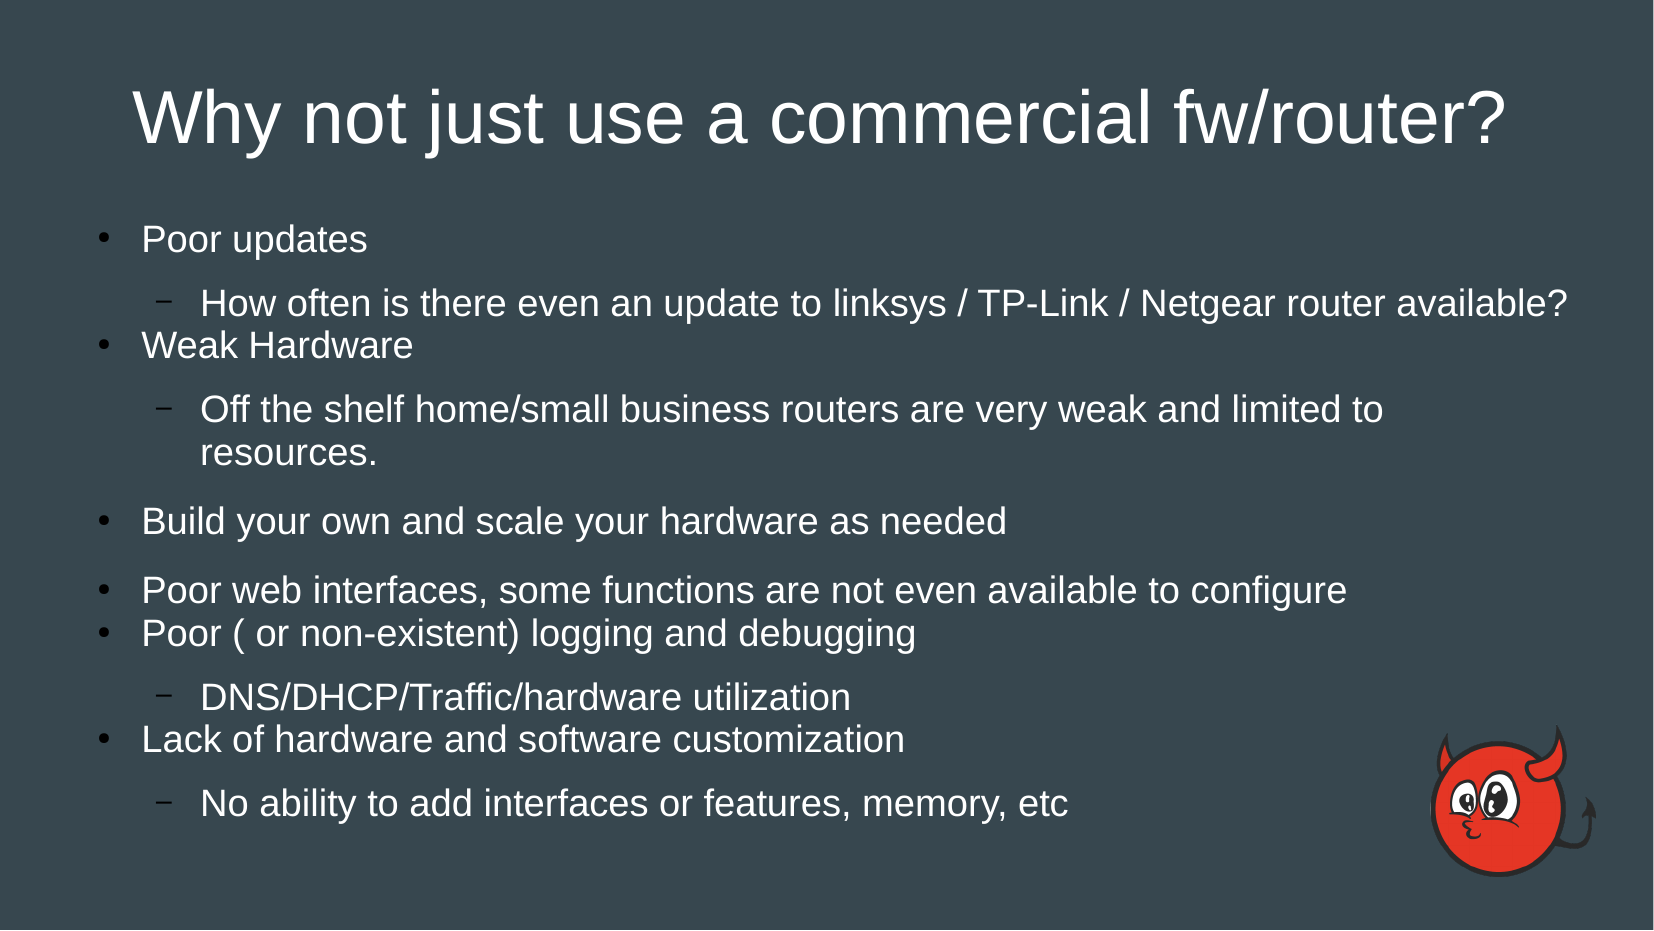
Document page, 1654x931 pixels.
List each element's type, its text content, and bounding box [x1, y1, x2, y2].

picture [1427, 717, 1598, 888]
title Why not just use a commercial fw/router? [110, 39, 1531, 196]
list Poor updates How often is there even an update to linksys / TP-Link / Netgear router available? Weak Hardware Off the shelf home/small business routers are very weak and limited to resources. Build your own and scale your hardware as needed Poor web interfaces, some functions are not even available to configure Poor ( or non-existent) logging and debugging DNS/DHCP/Traffic/hardware utilization Lack of hardware and software customization No ability to add interfaces or features, memory, etc [82, 217, 1571, 871]
